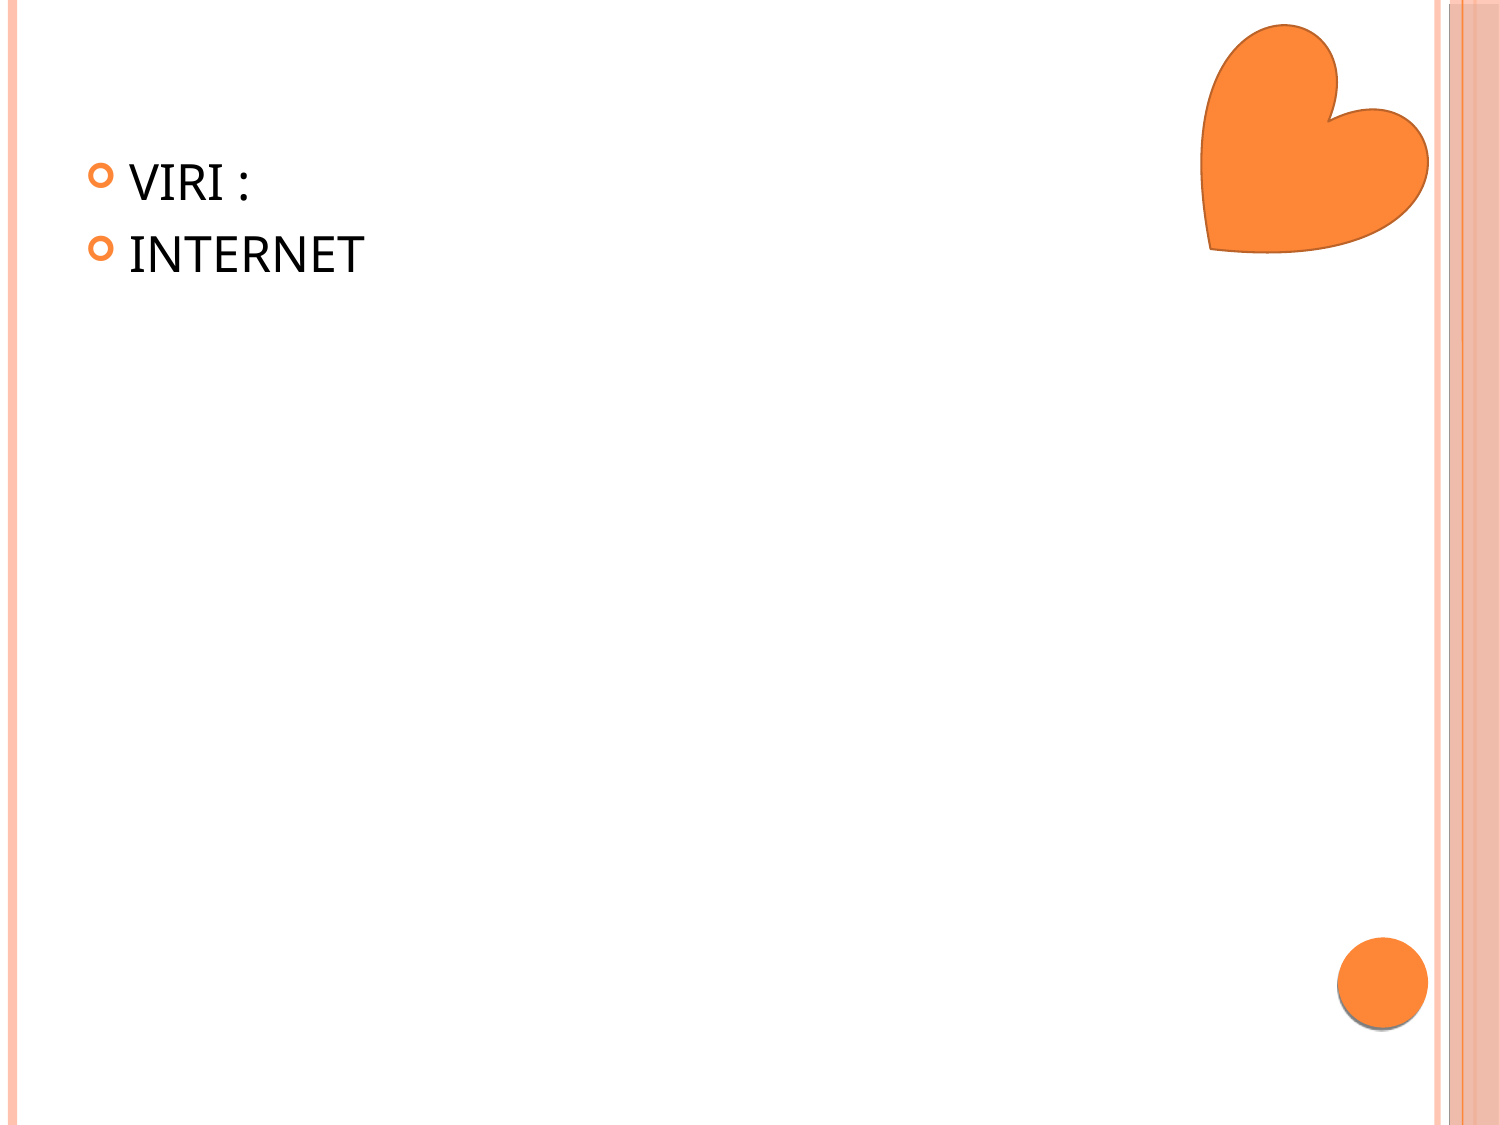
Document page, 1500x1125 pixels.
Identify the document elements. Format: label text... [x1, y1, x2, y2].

list VIRI : INTERNET [70, 70, 1296, 1062]
text_box [1201, 25, 1428, 253]
